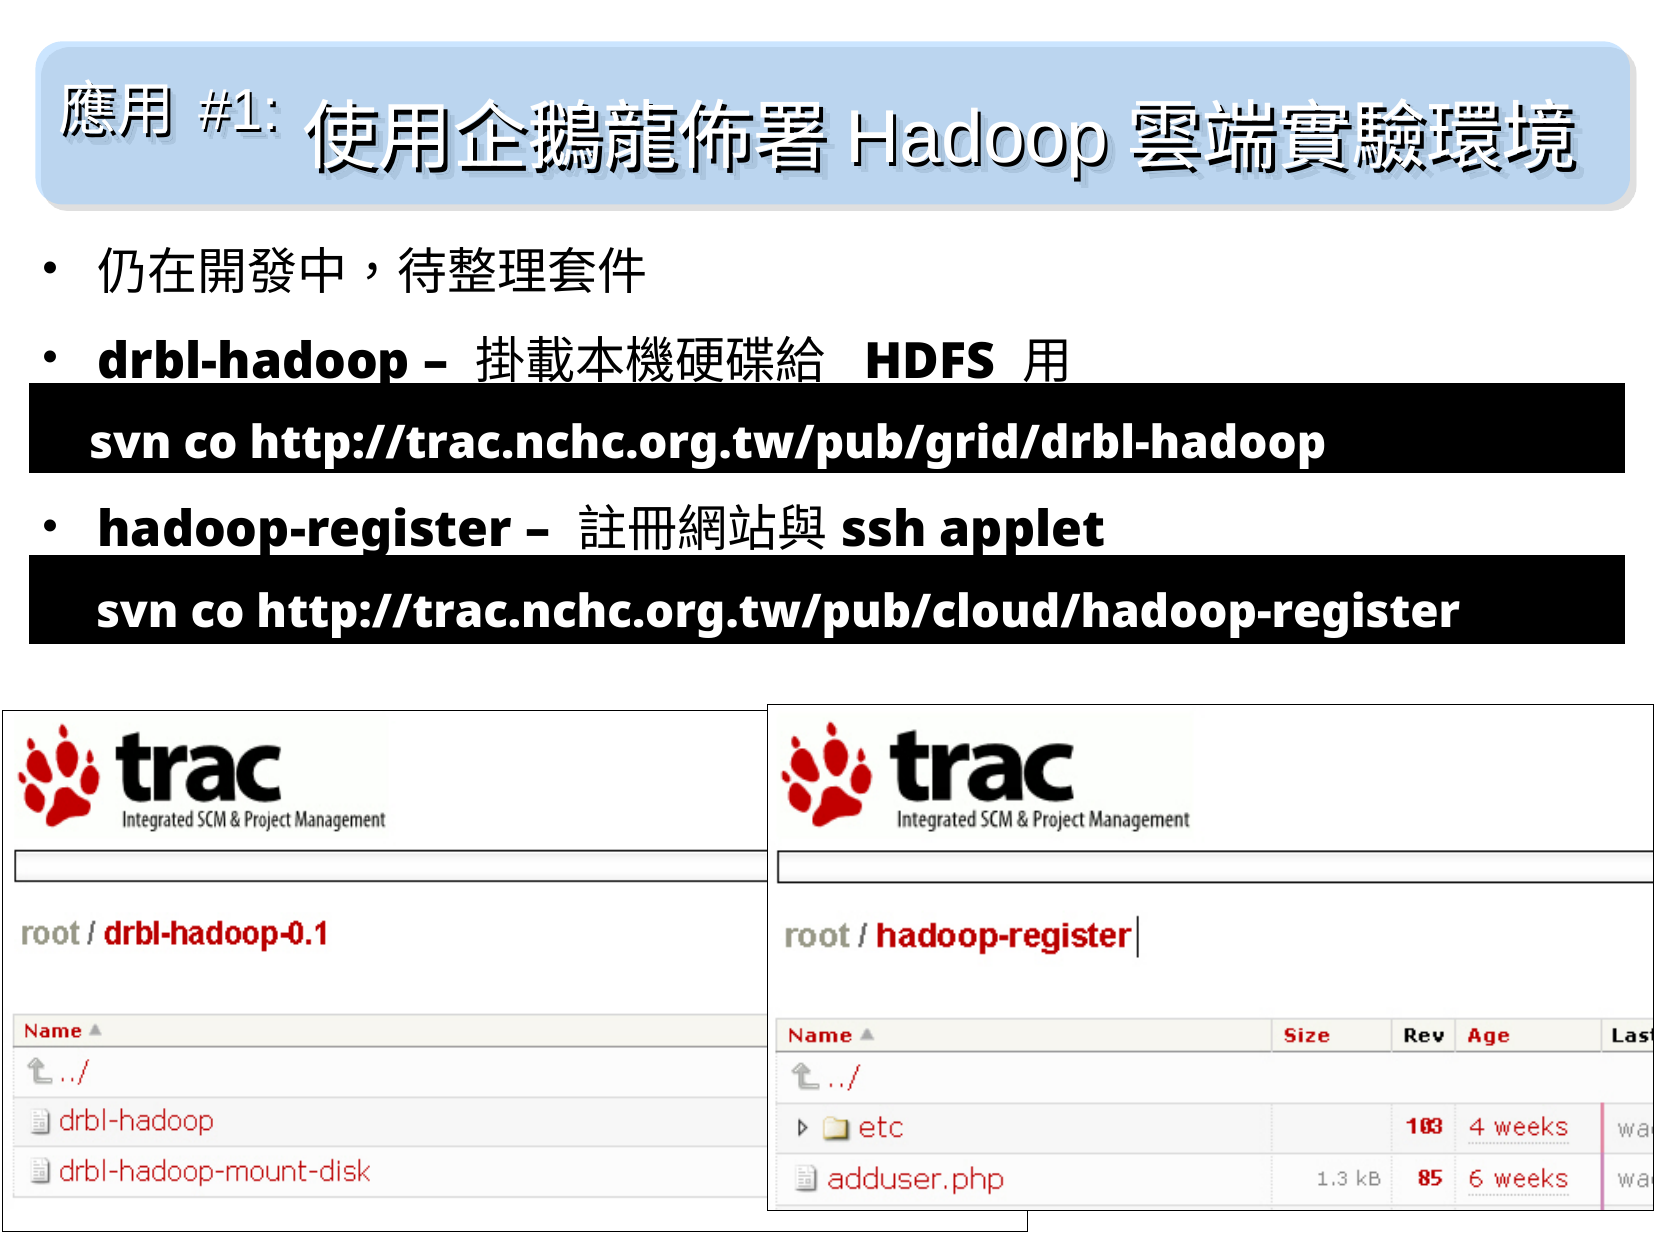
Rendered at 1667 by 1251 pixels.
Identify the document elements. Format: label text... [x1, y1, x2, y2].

text_box [29, 555, 1625, 644]
text_box 應用#1:使用企鵝龍佈署Hadoop雲端實驗環境 [35, 41, 1630, 205]
text_box [29, 383, 41, 473]
picture [2, 704, 1654, 1232]
list 仍在開發中，待整理套件 drbl-hadoop – 掛載本機硬碟給 HDFS 用 svn co http://trac.nchc.org.tw/pub/grid/drbl-hadoop hadoop-register – 註冊網站與ssh applet svn co http://trac.nchc.org.tw/pub/cloud/hadoop-register [41, 231, 1625, 628]
